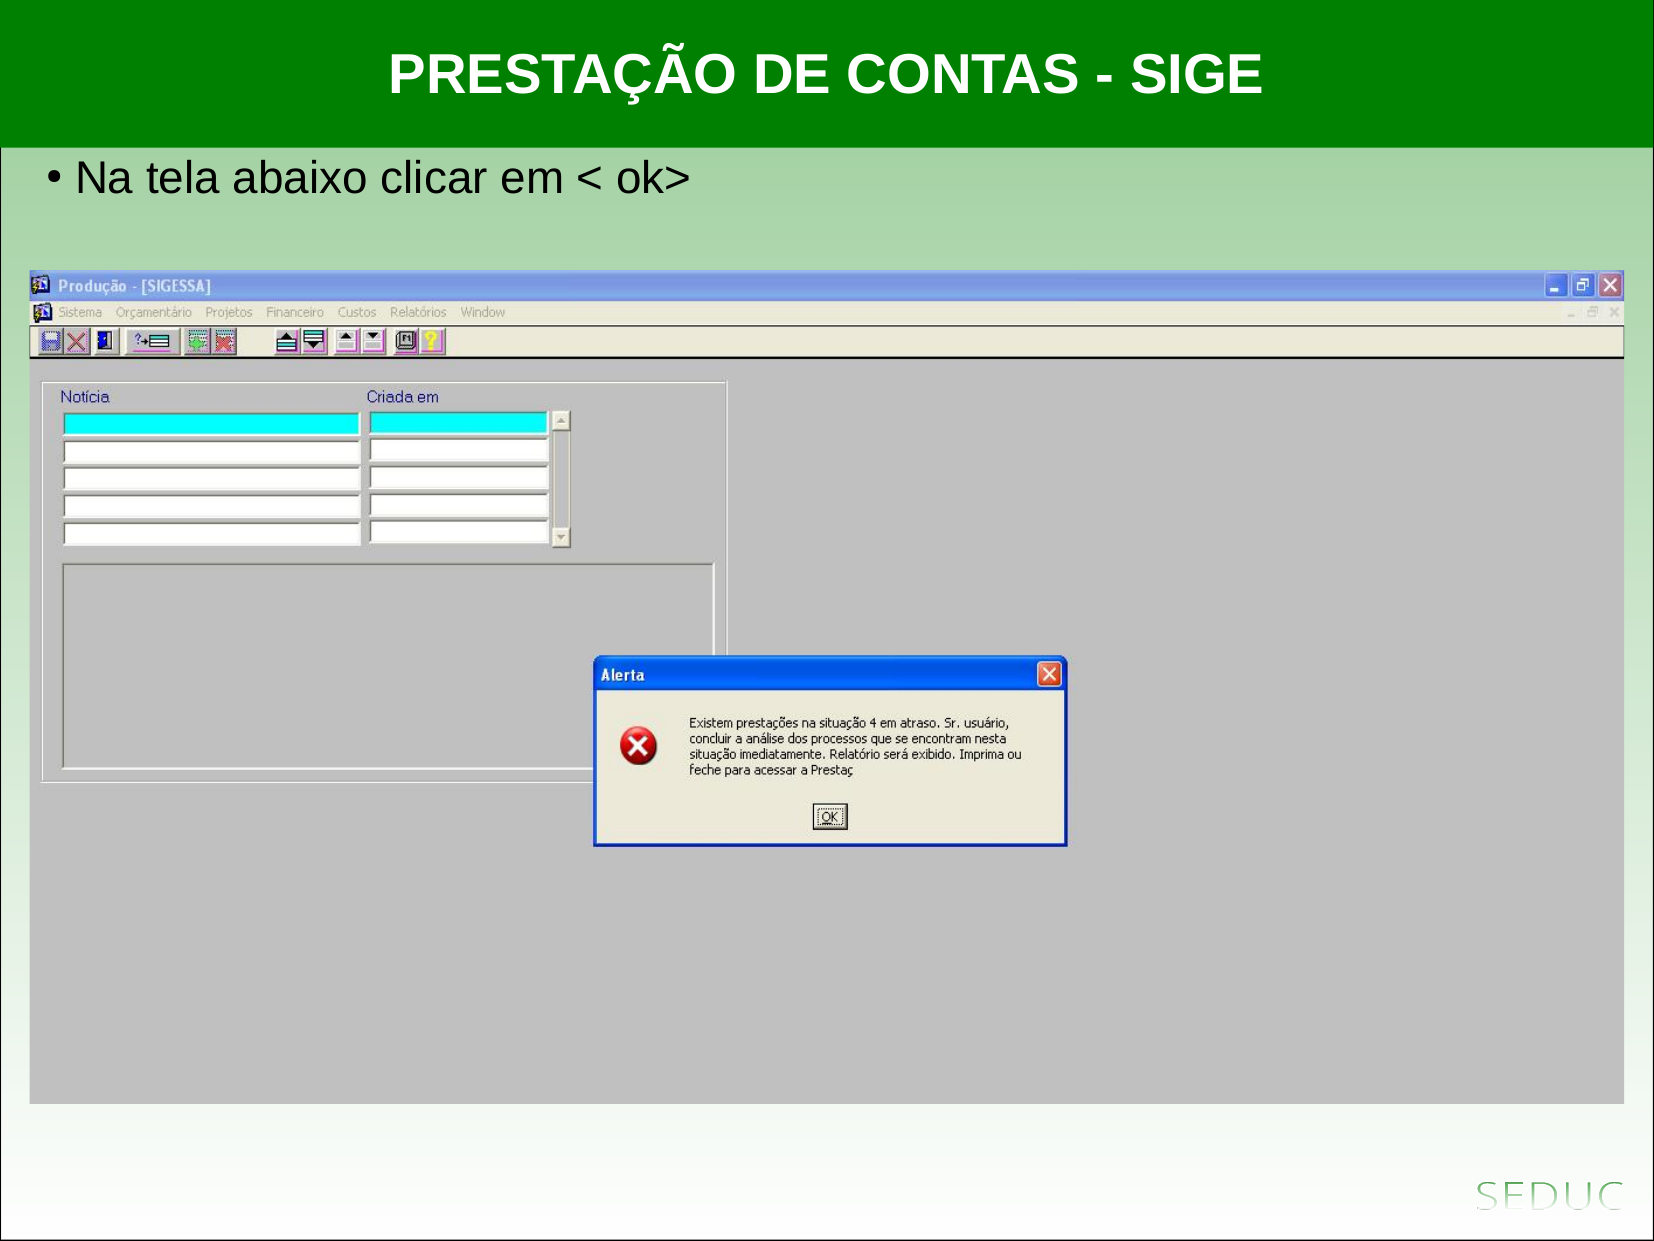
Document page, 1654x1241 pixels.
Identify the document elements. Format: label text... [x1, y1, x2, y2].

text_box SEDUC [1530, 1181, 1558, 1211]
text_box SEDUC [1565, 1181, 1592, 1211]
text_box SEDUC [1598, 1181, 1624, 1211]
text_box SEDUC [1476, 1181, 1498, 1211]
text_box SEDUC [1504, 1181, 1524, 1211]
text_box Na tela abaixo clicar em < ok> [0, 148, 739, 207]
text_box PRESTAÇÃO DE CONTAS - SIGE [0, 0, 1654, 148]
picture [29, 270, 1625, 1104]
text_box [0, 148, 1654, 1241]
